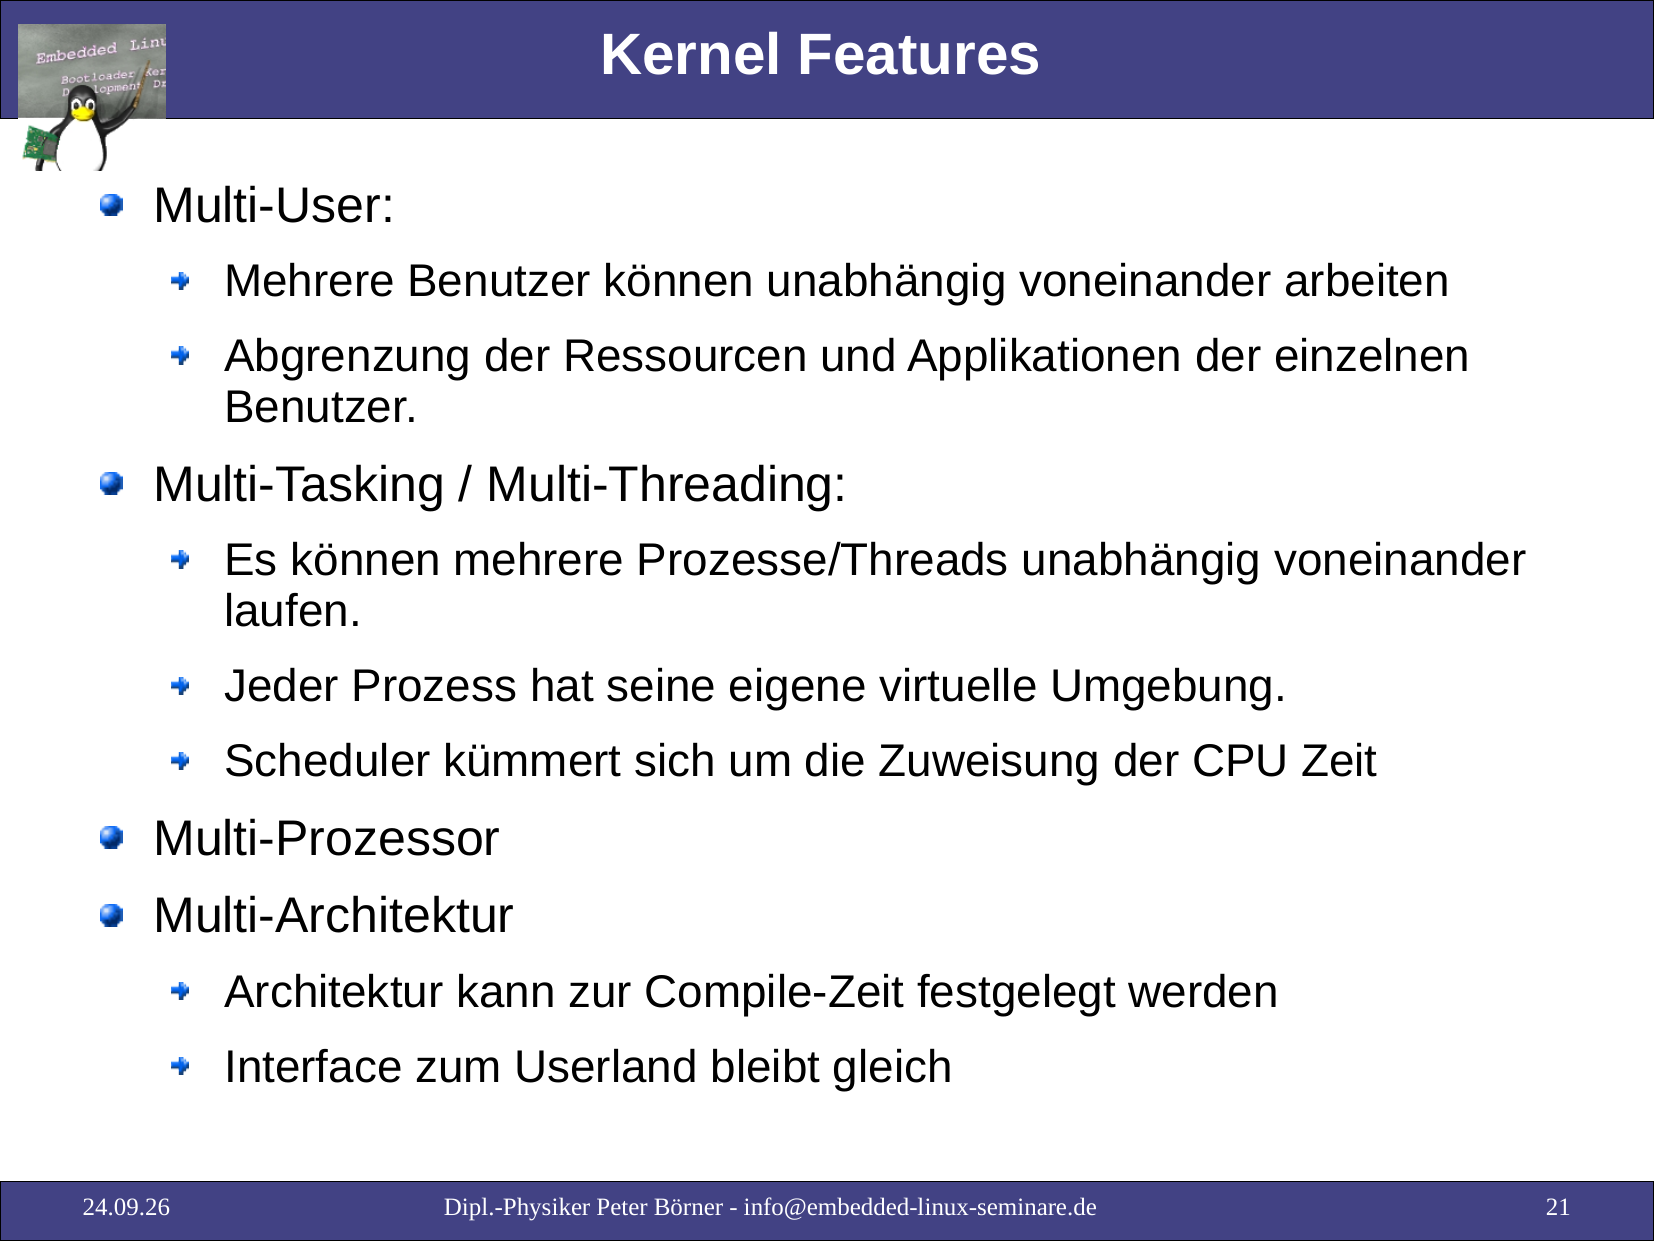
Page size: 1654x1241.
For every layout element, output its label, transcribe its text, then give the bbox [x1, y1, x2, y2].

list Multi-User: Mehrere Benutzer können unabhängig voneinander arbeiten Abgrenzung der Ressourcen und Applikationen der einzelnen Benutzer. Multi-Tasking / Multi-Threading: Es können mehrere Prozesse/Threads unabhängig voneinander laufen. Jeder Prozess hat seine eigene virtuelle Umgebung. Scheduler kümmert sich um die Zuweisung der CPU Zeit Multi-Prozessor Multi-Architektur Architektur kann zur Compile-Zeit festgelegt werden Interface zum Userland bleibt gleich [82, 177, 1571, 1149]
title Kernel Features [76, 19, 1565, 89]
picture [18, 24, 166, 171]
